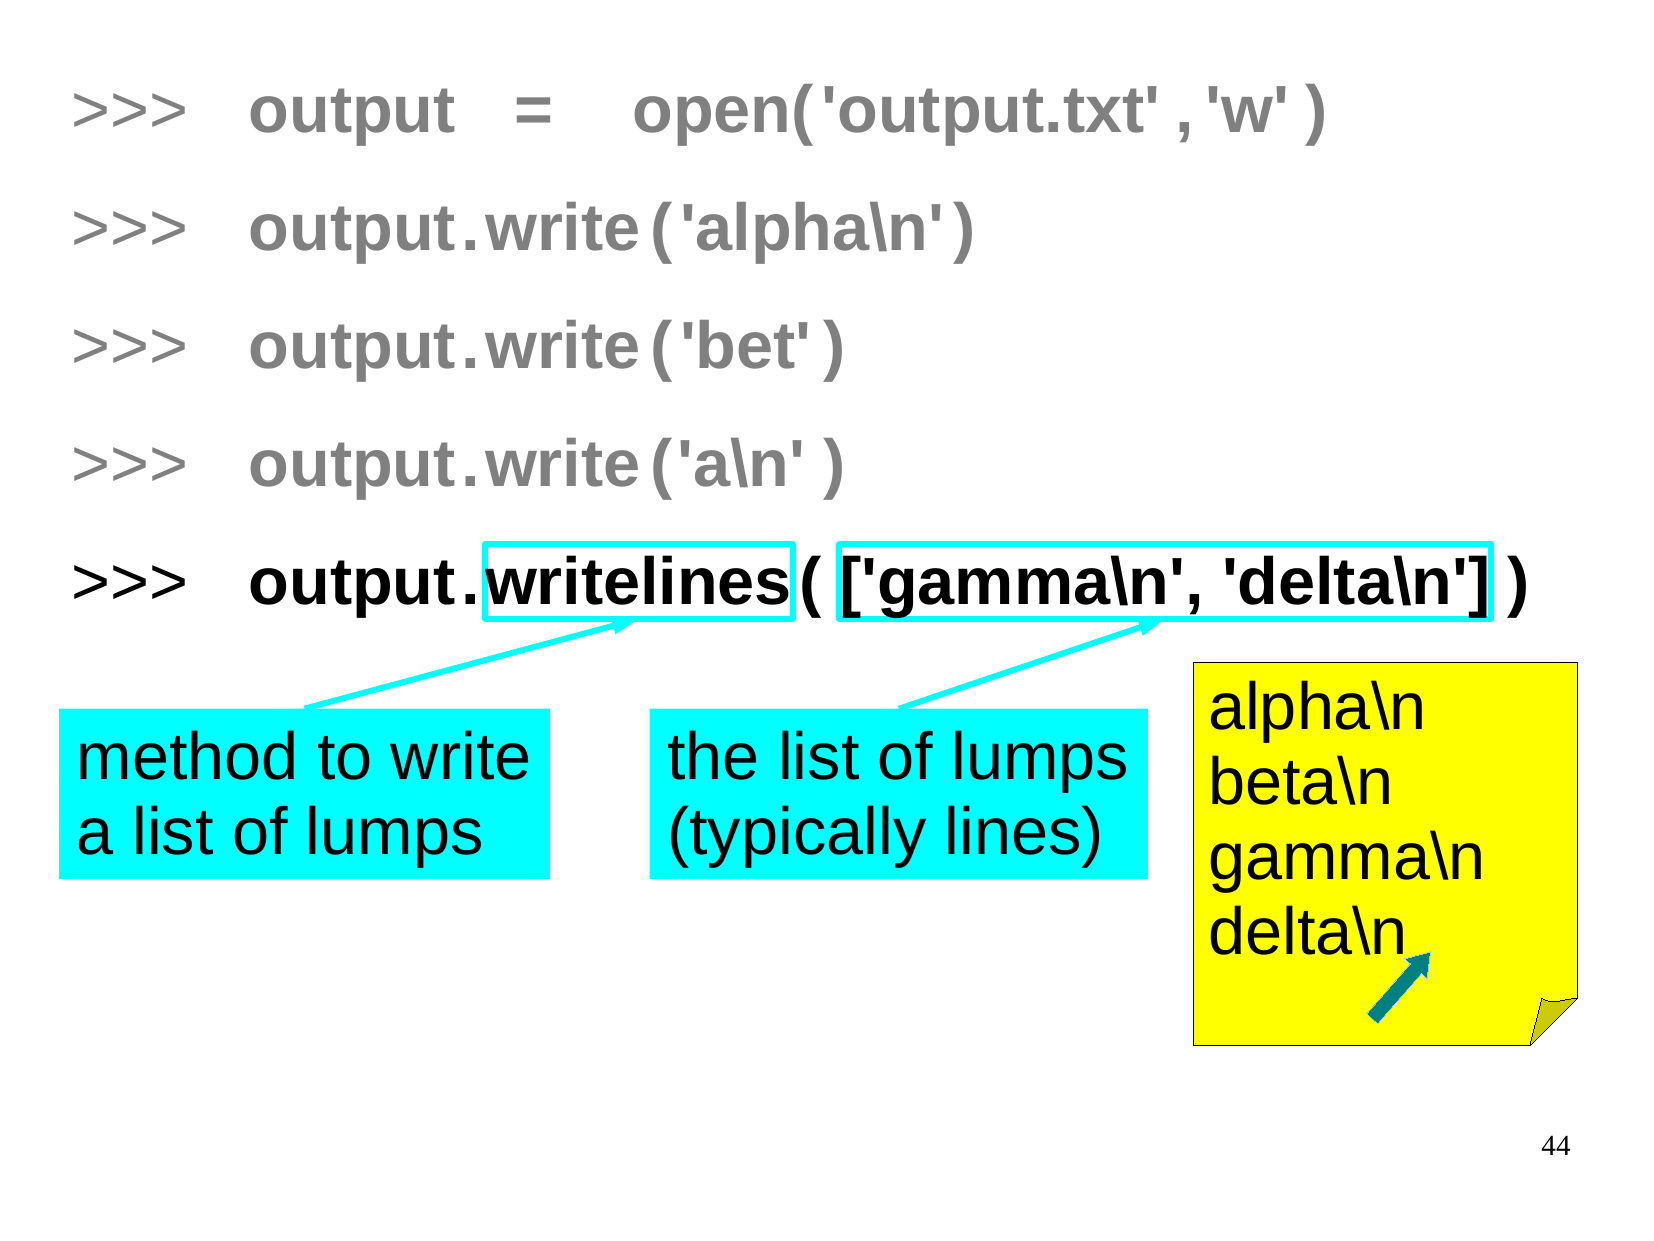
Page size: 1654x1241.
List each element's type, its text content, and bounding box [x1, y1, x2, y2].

text_box ( [650, 425, 673, 501]
text_box [1366, 951, 1431, 1024]
text_box >>> [71, 544, 189, 619]
text_box alpha\n beta\n gamma\n delta\n [1193, 662, 1578, 1046]
text_box ['gamma\n', 'delta\n'] [839, 544, 1492, 619]
text_box ) [823, 425, 846, 501]
text_box , [1175, 71, 1195, 147]
text_box write [485, 307, 641, 383]
text_box the list of lumps (typically lines) [649, 708, 1148, 879]
text_box . [461, 425, 480, 501]
text_box 'w' [1205, 71, 1290, 147]
text_box output [248, 307, 457, 383]
text_box >>> [71, 71, 189, 147]
text_box output [248, 71, 457, 147]
text_box >>> [71, 189, 189, 265]
text_box ( [650, 189, 673, 265]
text_box ) [1507, 544, 1531, 619]
text_box = [514, 71, 554, 147]
text_box output [248, 544, 457, 619]
text_box output [248, 189, 457, 265]
text_box >>> [71, 425, 189, 501]
text_box 'alpha\n' [679, 189, 945, 265]
text_box output [248, 425, 457, 501]
text_box >>> [71, 307, 189, 383]
text_box write [484, 425, 641, 501]
text_box writelines [484, 544, 793, 619]
text_box ) [823, 307, 846, 383]
text_box ) [953, 189, 976, 265]
text_box ( [650, 307, 673, 383]
text_box 'a\n' [677, 425, 806, 501]
text_box method to write a list of lumps [59, 708, 550, 879]
text_box 'bet' [679, 307, 812, 383]
text_box ( [799, 544, 822, 619]
text_box open( [632, 71, 815, 147]
text_box . [461, 544, 480, 619]
text_box . [461, 307, 481, 383]
text_box 'output.txt' [821, 71, 1161, 147]
text_box ) [1305, 71, 1329, 147]
text_box . [461, 189, 481, 265]
text_box write [485, 189, 641, 265]
